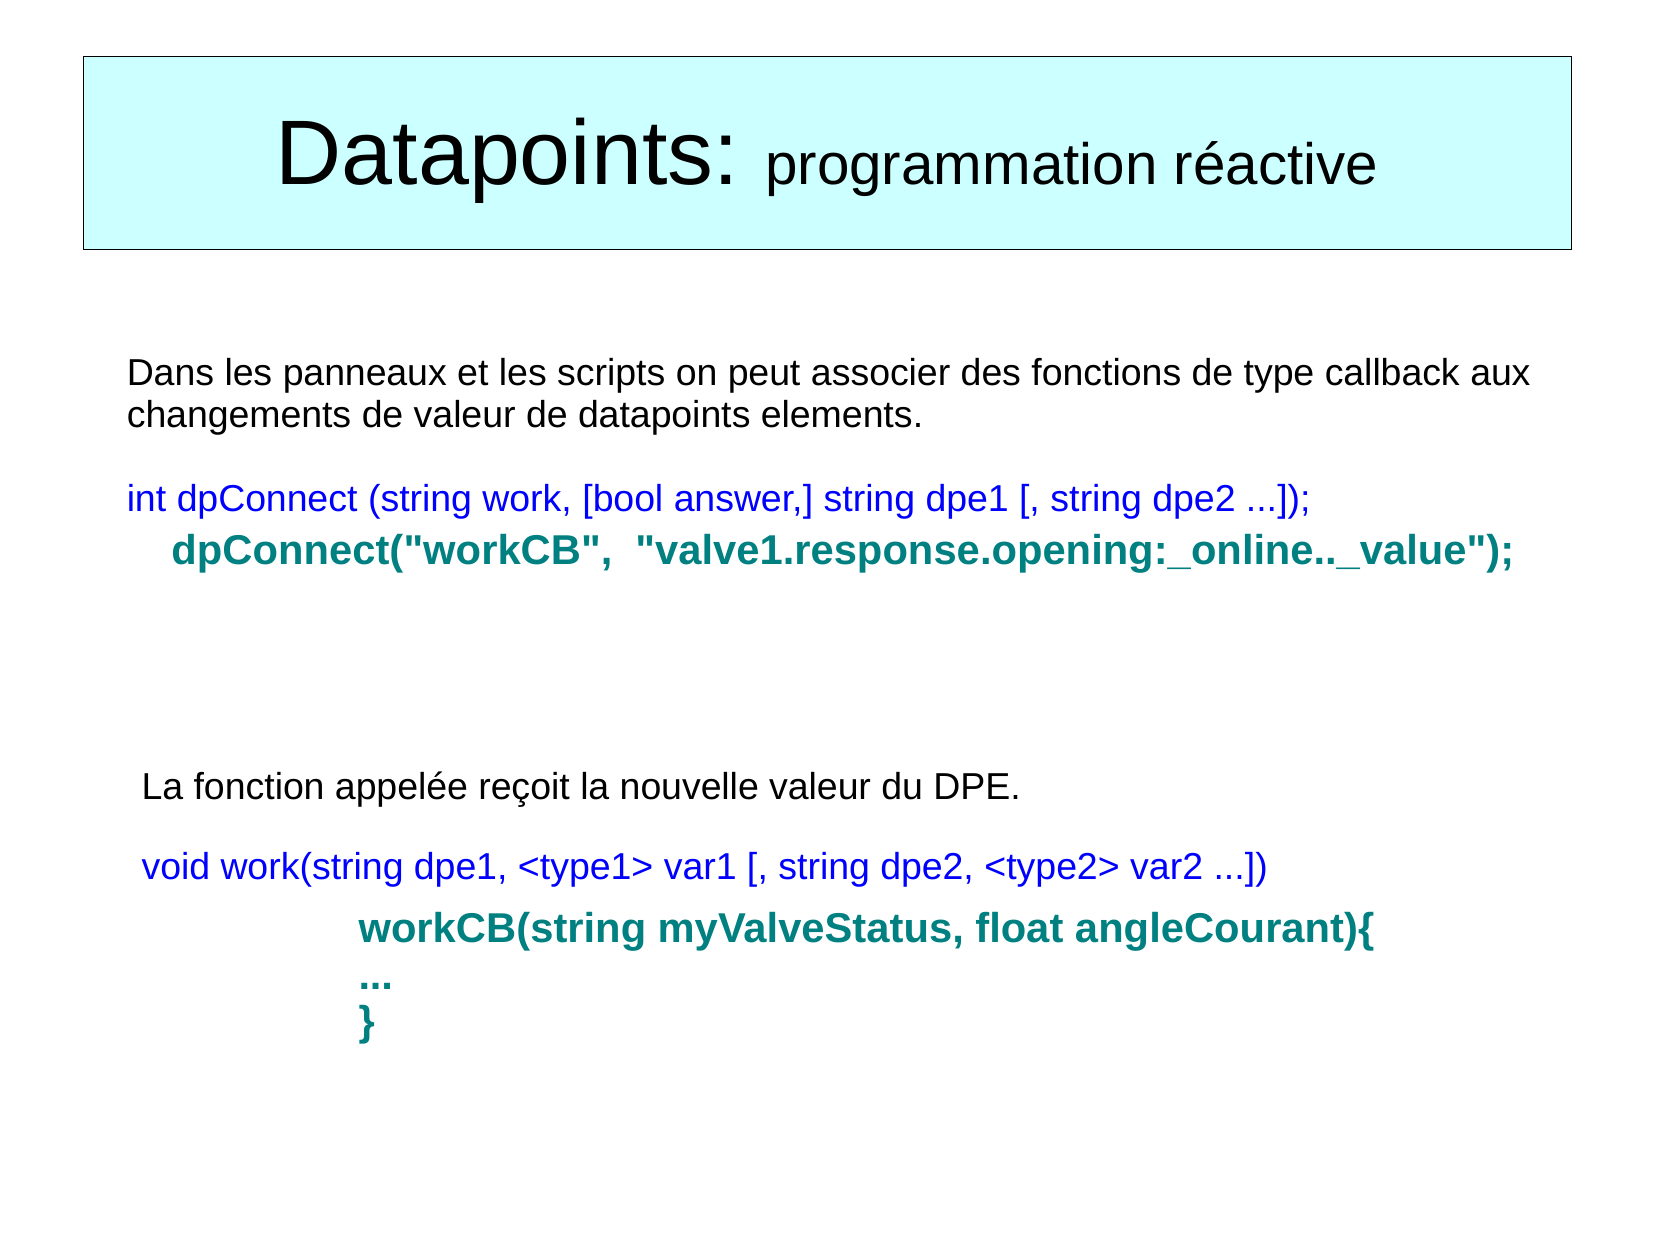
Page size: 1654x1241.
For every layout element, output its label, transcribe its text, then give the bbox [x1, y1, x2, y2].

text_box workCB(string myValveStatus, float angleCourant){ ... } [343, 897, 1391, 1053]
text_box void work(string dpe1, <type1> var1 [, string dpe2, <type2> var2 ...]) [141, 845, 1436, 888]
text_box dpConnect("workCB", "valve1.response.opening:_online.._value"); [156, 519, 1531, 582]
text_box La fonction appelée reçoit la nouvelle valeur du DPE. [126, 758, 1037, 815]
title Datapoints: programmation réactive [83, 56, 1572, 250]
text_box Dans les panneaux et les scripts on peut associer des fonctions de type callback aux changements de valeur de datapoints elements. int dpConnect (string work, [bool answer,] string dpe1 [, string dpe2 ...]); [112, 343, 1546, 738]
